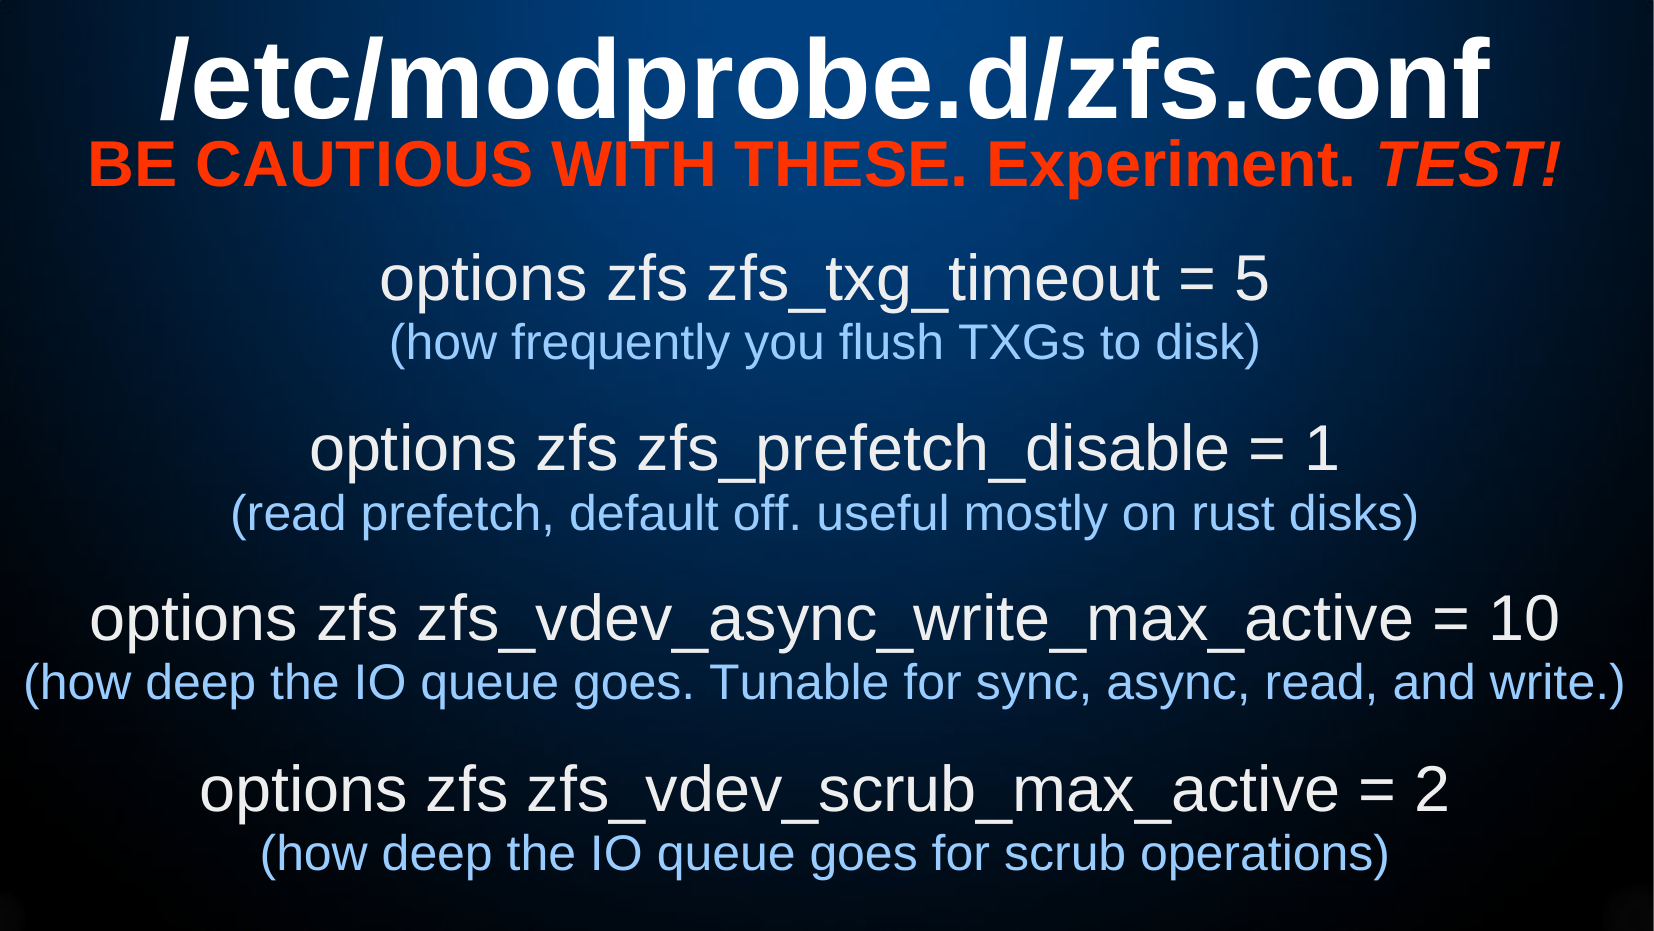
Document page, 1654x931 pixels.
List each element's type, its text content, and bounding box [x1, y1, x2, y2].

picture [0, 0, 1654, 931]
title BE CAUTIOUS WITH THESE. Experiment. TEST! options zfs zfs_txg_timeout = 5 (how frequently you flush TXGs to disk) options zfs zfs_prefetch_disable = 1 (read prefetch, default off. useful mostly on rust disks) options zfs zfs_vdev_async_write_max_active = 10 (how deep the IO queue goes. Tunable for sync, async, read, and write.) options zfs zfs_vdev_scrub_max_active = 2 (how deep the IO queue goes for scrub operations) [15, 128, 1636, 881]
title /etc/modprobe.d/zfs.conf [0, 2, 1651, 158]
